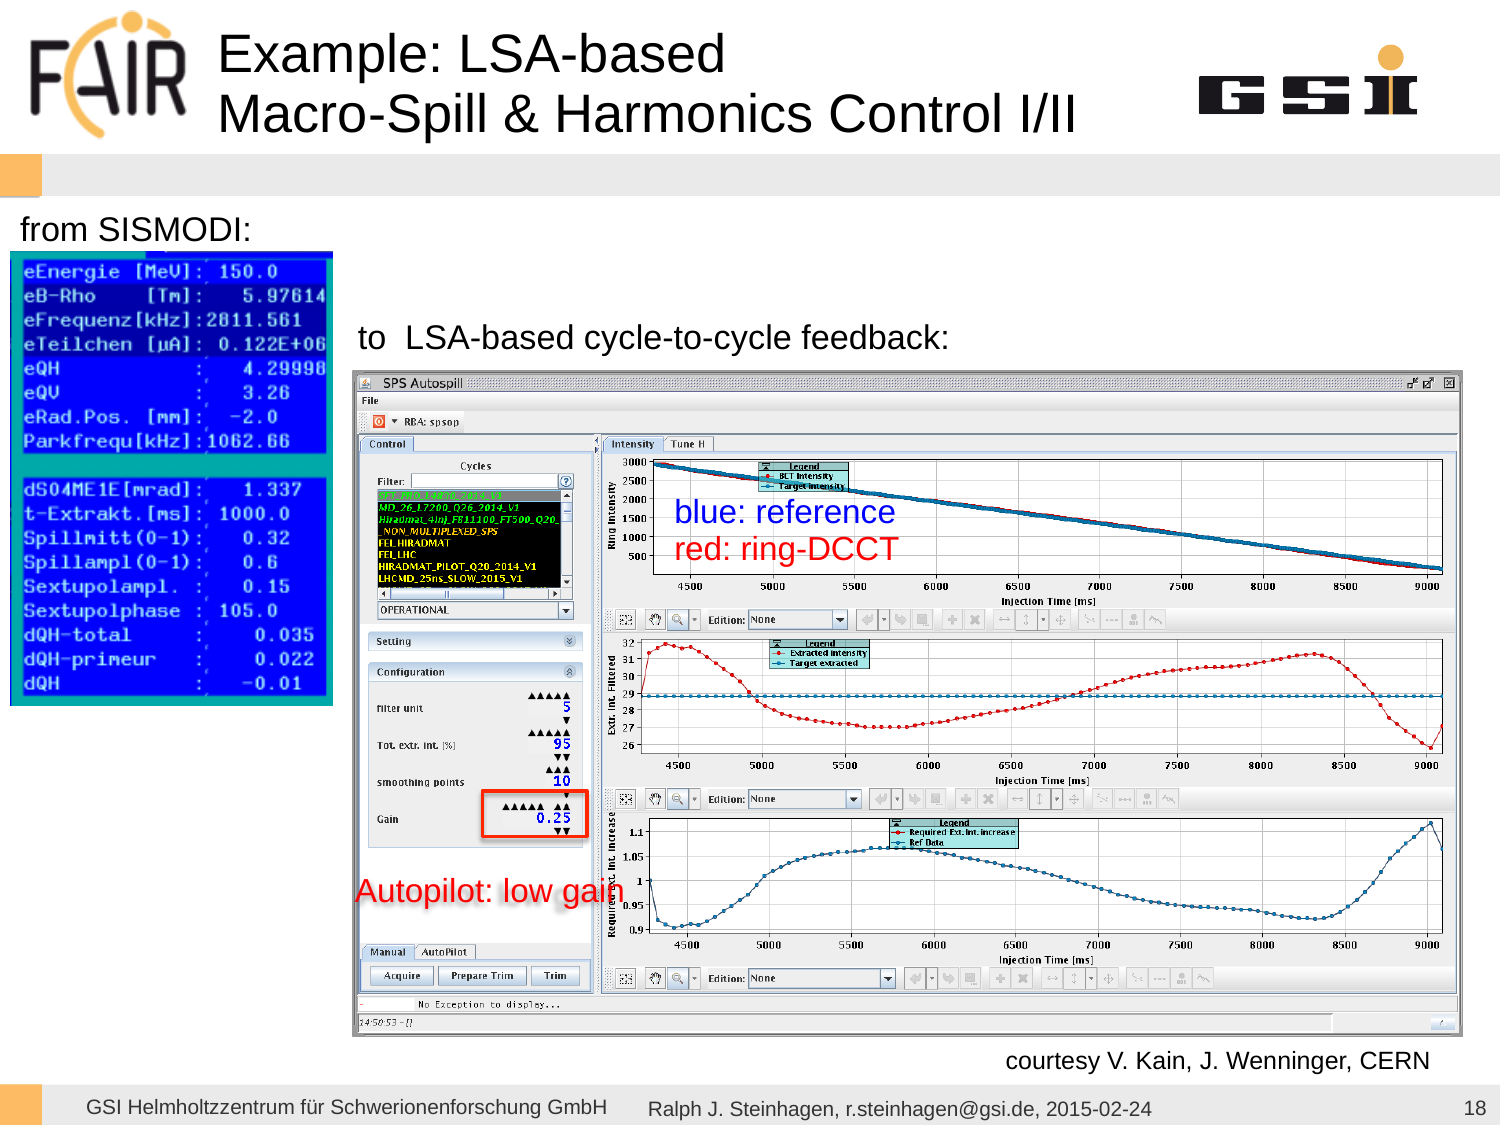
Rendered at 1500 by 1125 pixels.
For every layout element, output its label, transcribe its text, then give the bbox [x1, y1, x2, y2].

text_box Autopilot: low gain [354, 872, 635, 911]
text_box red: ring-DCCT [674, 530, 966, 568]
title Example: LSA-based Macro-Spill & Harmonics Control I/II [217, 20, 1206, 147]
picture [1206, 42, 1419, 117]
text_box courtesy V. Kain, J. Wenninger, CERN [990, 1039, 1457, 1111]
picture [30, 9, 187, 141]
text_box blue: reference [674, 493, 909, 530]
text_box from SISMODI: [5, 203, 267, 257]
picture [337, 370, 1463, 1037]
picture [10, 251, 333, 706]
text_box to LSA-based cycle-to-cycle feedback: [343, 310, 964, 364]
